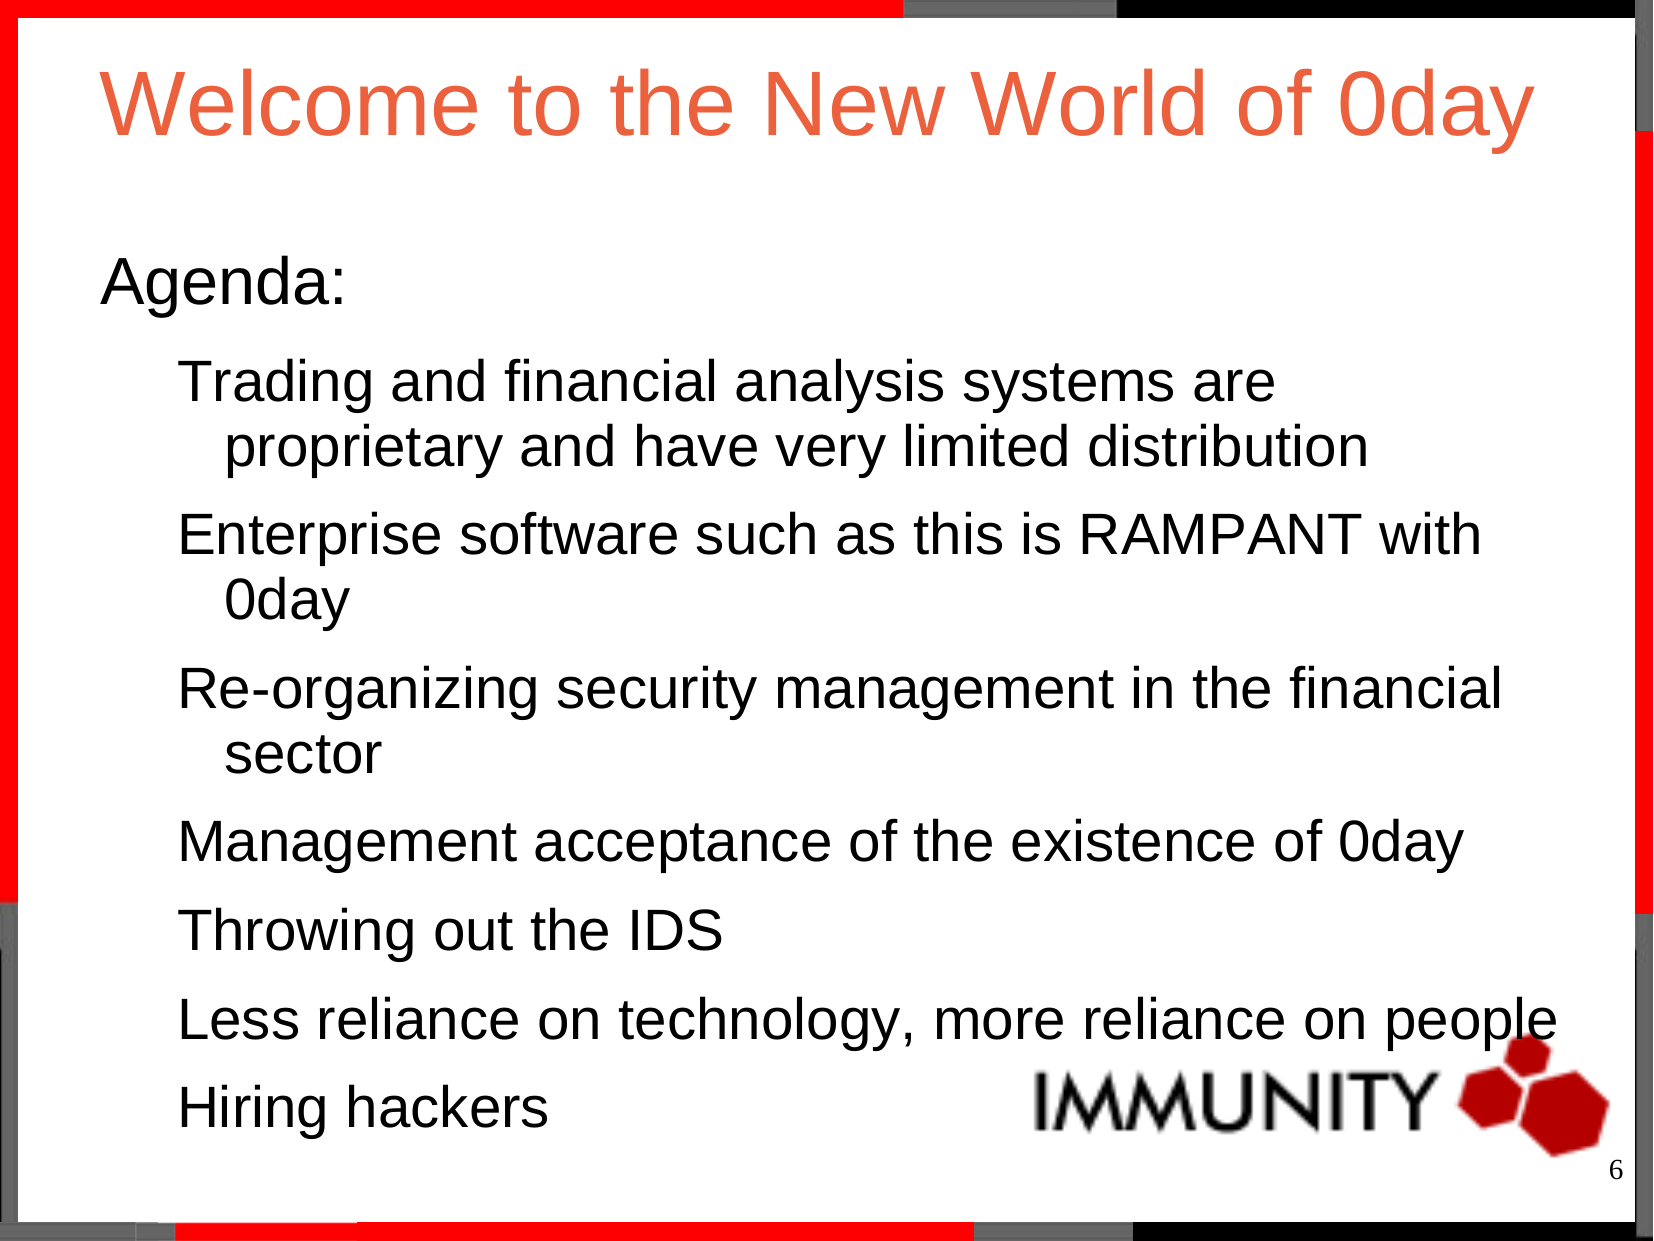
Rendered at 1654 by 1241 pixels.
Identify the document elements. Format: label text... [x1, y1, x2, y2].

picture [137, 0, 1653, 1241]
title Welcome to the New World of 0day [75, 0, 1563, 208]
list Agenda: Trading and financial analysis systems are proprietary and have very limited distribution Enterprise software such as this is RAMPANT with 0day Re-organizing security management in the financial sector Management acceptance of the existence of 0day Throwing out the IDS Less reliance on technology, more reliance on people Hiring hackers [82, 243, 1571, 1206]
picture [0, 0, 136, 1241]
